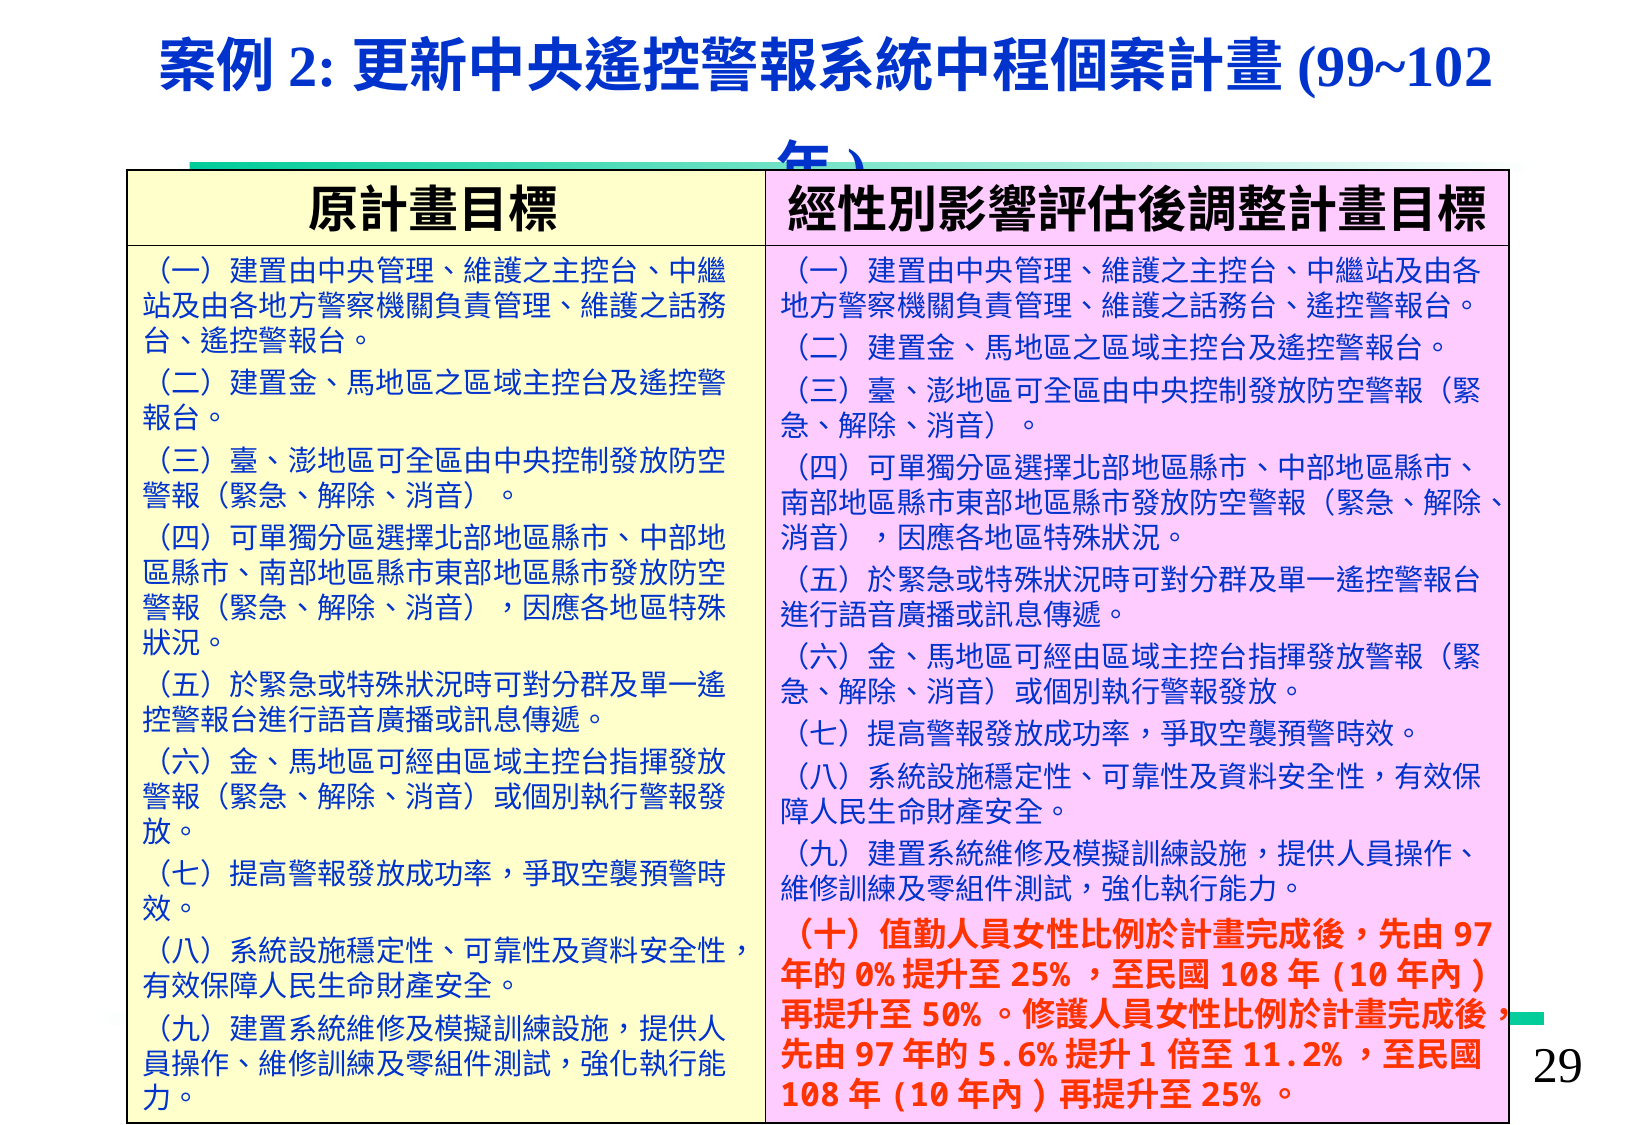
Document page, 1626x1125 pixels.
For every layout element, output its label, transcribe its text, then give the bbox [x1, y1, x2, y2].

table_header 原計畫目標 [128, 171, 765, 245]
title 案例2:更新中央遙控警報系統中程個案計畫(99~102年) [127, 42, 1539, 193]
table_header 經性別影響評估後調整計畫目標 [766, 171, 1508, 245]
table_cell （一）建置由中央管理、維護之主控台、中繼站及由各地方警察機關負責管理、維護之話務台、遙控警報台。 （二）建置金、馬地區之區域主控台及遙控警報台。 （三）臺、澎地區可全區由中央控制發放防空警報（緊急、解除、消音）。 （四）可單獨分區選擇北部地區縣市、中部地區縣市、南部地區縣市東部地區縣市發放防空警報（緊急、解除、消音），因應各地區特殊狀況。 （五）於緊急或特殊狀況時可對分群及單一遙控警報台進行語音廣播或訊息傳遞。 （六）金、馬地區可經由區域主控台指揮發放警報（緊急、解除、消音）或個別執行警報發放。 （七）提高警報發放成功率，爭取空襲預警時效。 （八）系統設施穩定性、可靠性及資料安全性，有效保障人民生命財產安全。 （九）建置系統維修及模擬訓練設施，提供人員操作、維修訓練及零組件測試，強化執行能力。 [128, 246, 765, 1122]
table_cell （一）建置由中央管理、維護之主控台、中繼站及由各地方警察機關負責管理、維護之話務台、遙控警報台。 （二）建置金、馬地區之區域主控台及遙控警報台。 （三）臺、澎地區可全區由中央控制發放防空警報（緊急、解除、消音）。 （四）可單獨分區選擇北部地區縣市、中部地區縣市、南部地區縣市東部地區縣市發放防空警報（緊急、解除、消音），因應各地區特殊狀況。 （五）於緊急或特殊狀況時可對分群及單一遙控警報台進行語音廣播或訊息傳遞。 （六）金、馬地區可經由區域主控台指揮發放警報（緊急、解除、消音）或個別執行警報發放。 （七）提高警報發放成功率，爭取空襲預警時效。 （八）系統設施穩定性、可靠性及資料安全性，有效保障人民生命財產安全。 （九）建置系統維修及模擬訓練設施，提供人員操作、維修訓練及零組件測試，強化執行能力。 （十）值勤人員女性比例於計畫完成後，先由97年的0%提升至25%，至民國108年(10年內)再提升至50%。修護人員女性比例於計畫完成後，先由97年的5.6%提升1倍至11.2%，至民國108年(10年內)再提升至25%。 [766, 246, 1508, 1122]
